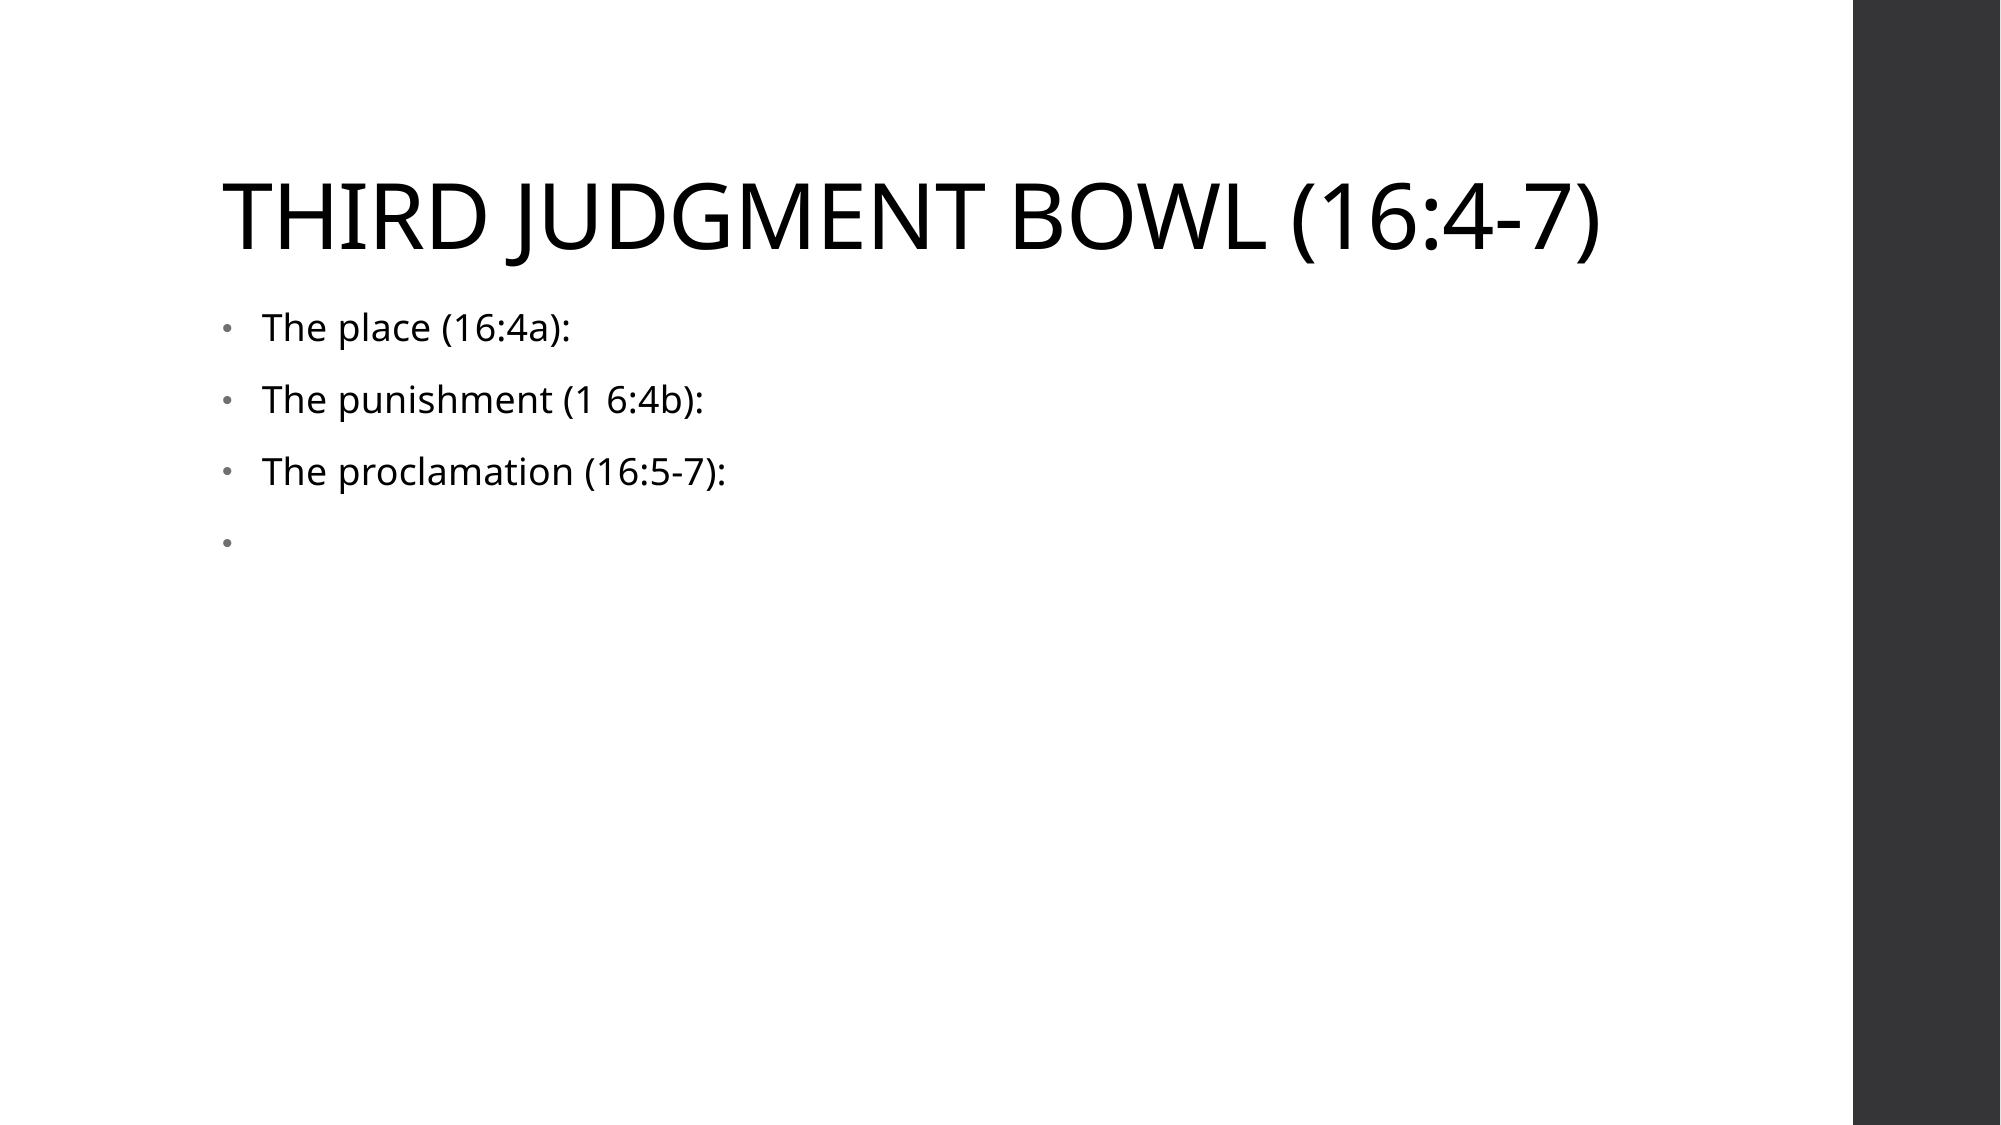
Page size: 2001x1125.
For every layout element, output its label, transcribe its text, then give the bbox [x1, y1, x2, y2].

list The place (16:4a): The punishment (1 6:4b): The proclamation (16:5-7): [206, 299, 1617, 1014]
title THIRD JUDGMENT BOWL (16:4-7) [206, 60, 1797, 278]
